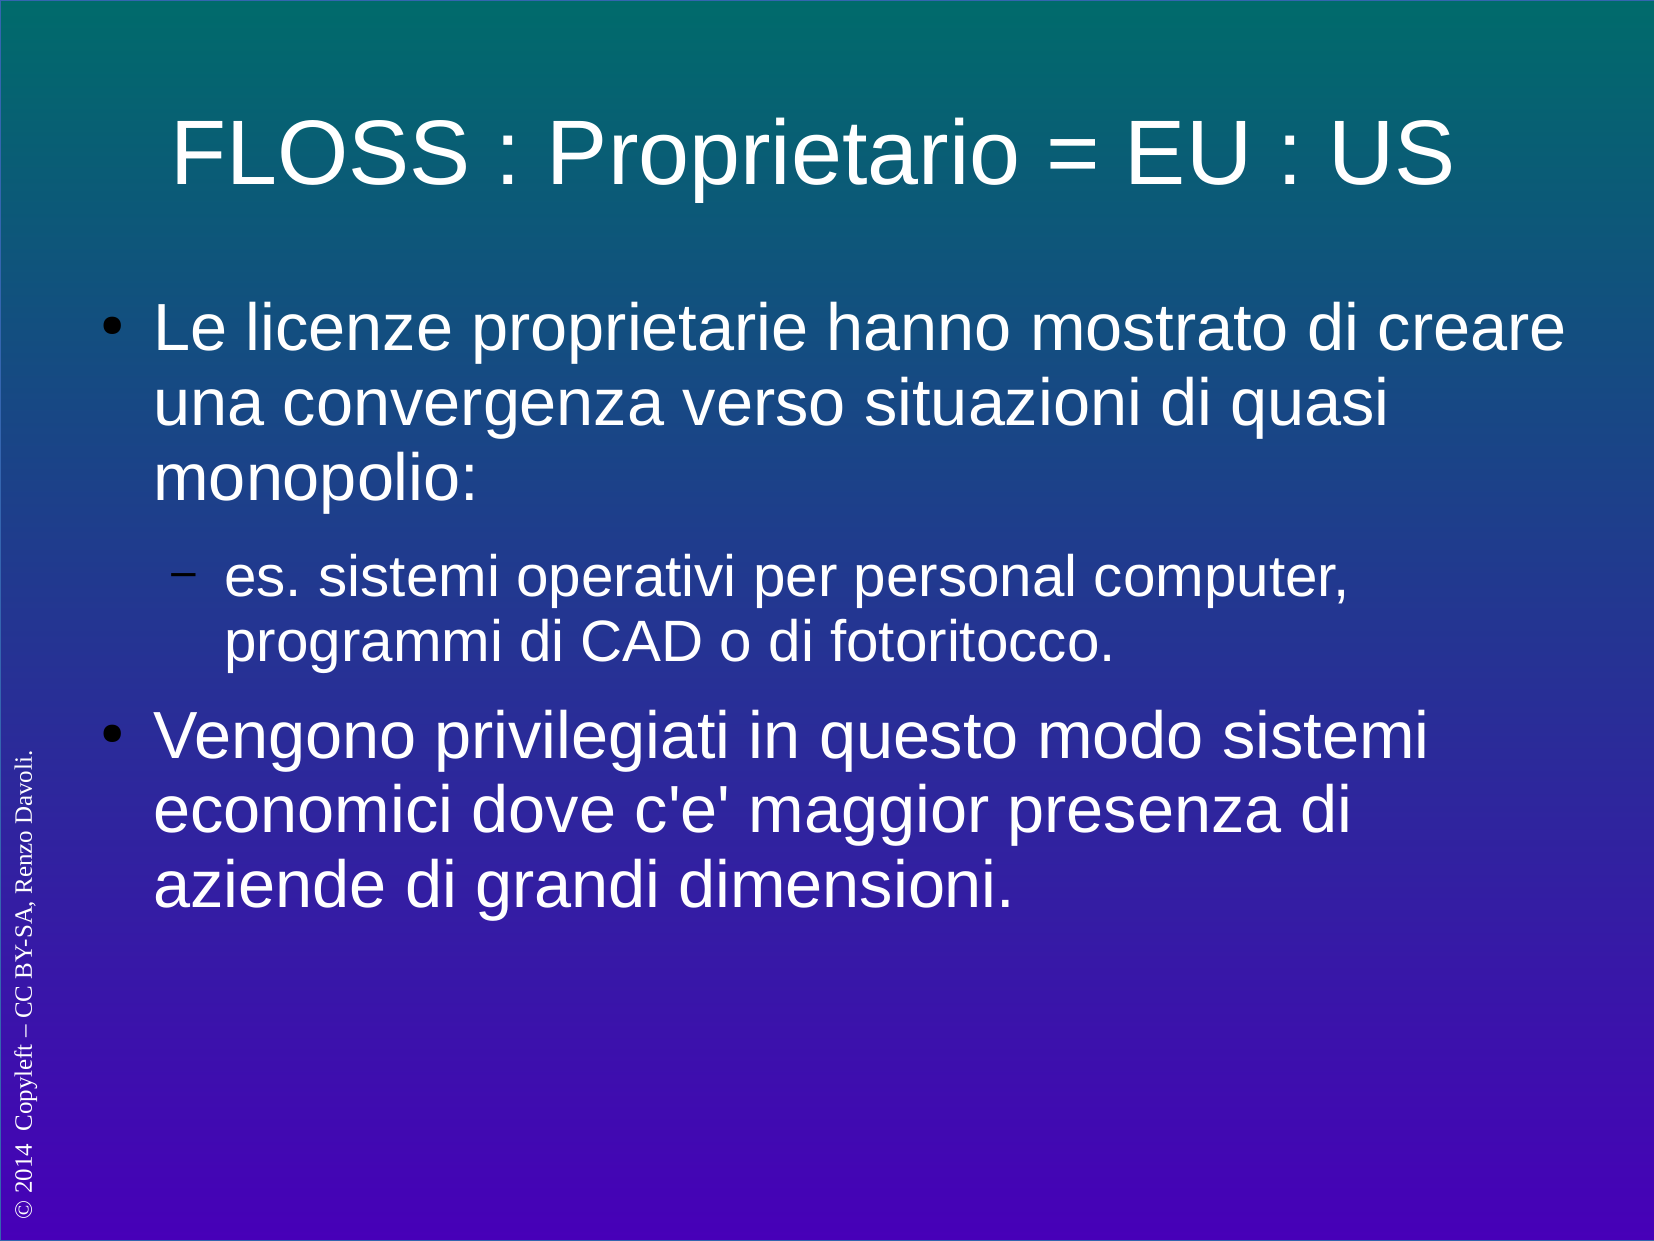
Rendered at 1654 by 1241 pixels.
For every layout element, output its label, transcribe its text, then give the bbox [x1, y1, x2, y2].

list Le licenze proprietarie hanno mostrato di creare una convergenza verso situazioni di quasi monopolio: es. sistemi operativi per personal computer, programmi di CAD o di fotoritocco. Vengono privilegiati in questo modo sistemi economici dove c'e' maggior presenza di aziende di grandi dimensioni. [82, 290, 1571, 1094]
title FLOSS : Proprietario = EU : US [82, 56, 1571, 250]
